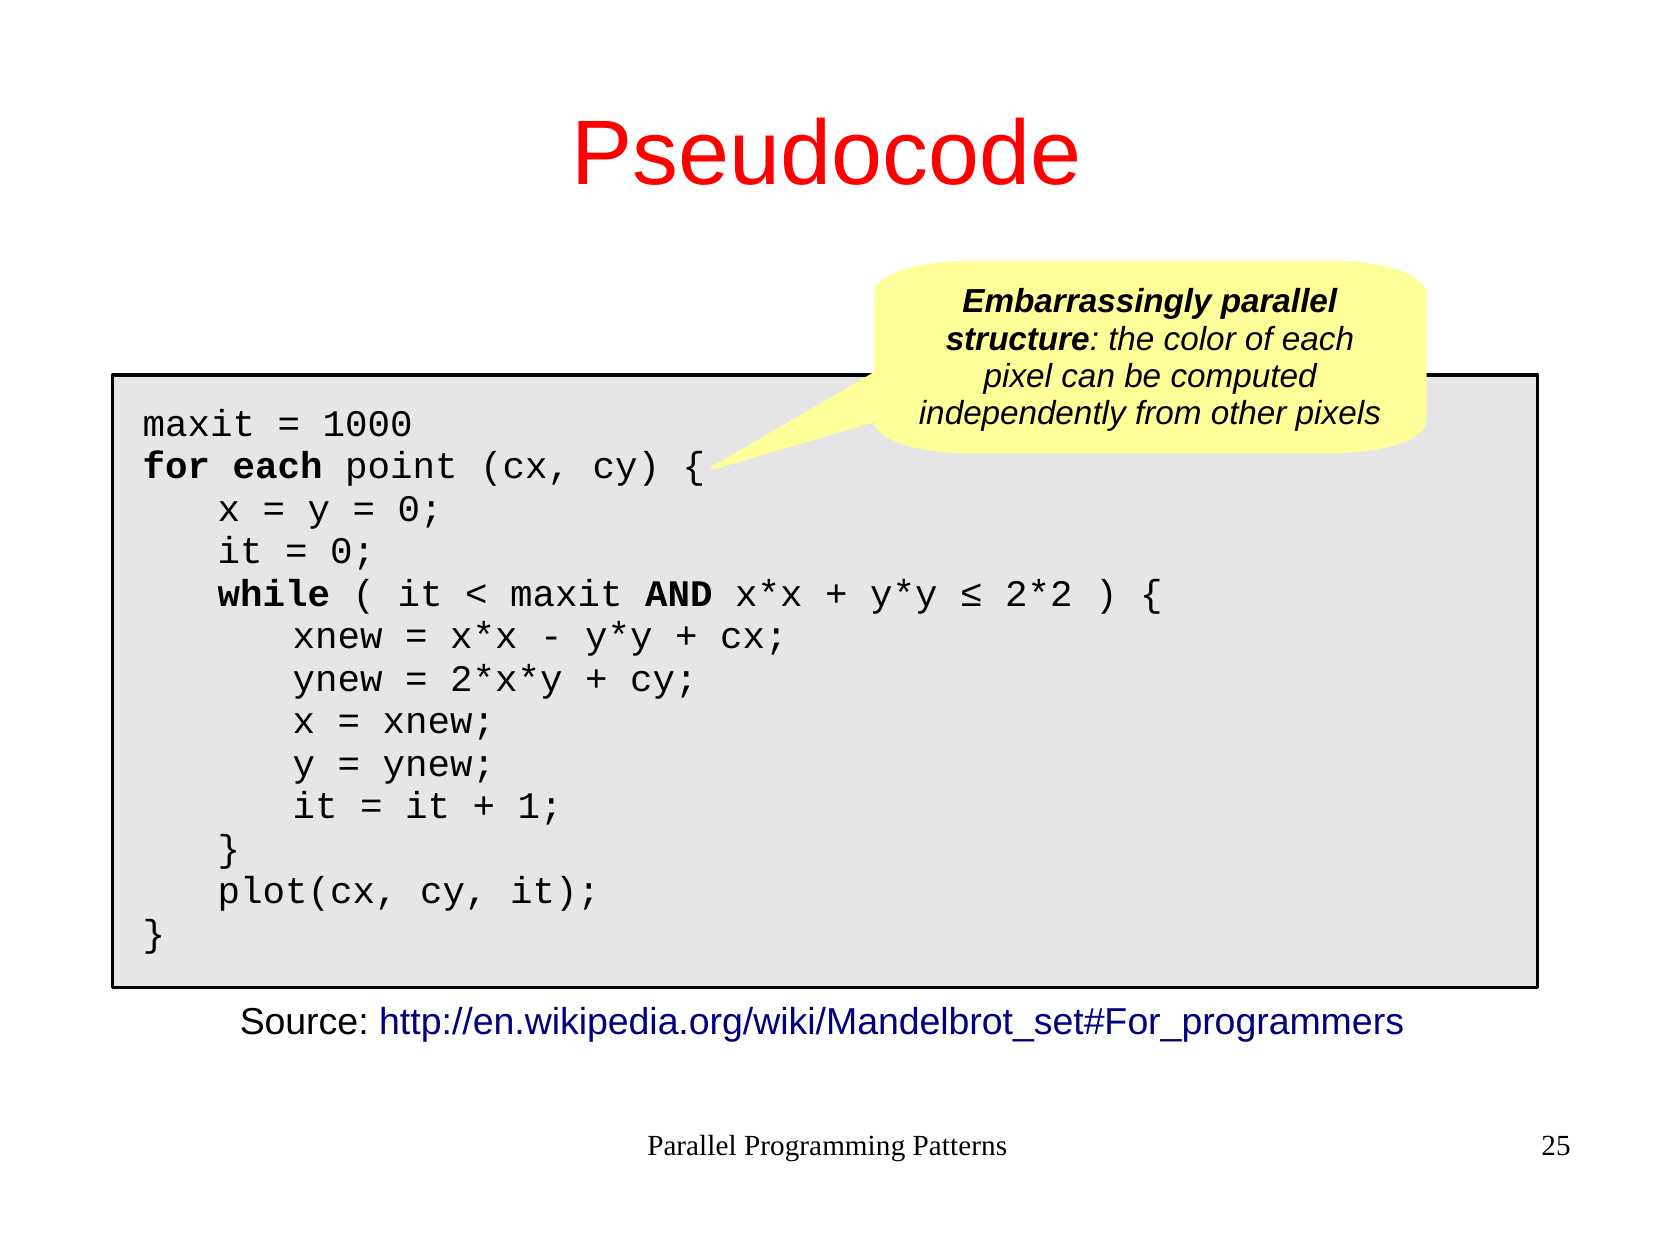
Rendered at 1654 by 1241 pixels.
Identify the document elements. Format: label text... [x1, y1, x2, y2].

text_box Embarrassingly parallel structure: the color of each pixel can be computed independently from other pixels [711, 262, 1426, 469]
title Pseudocode [82, 49, 1571, 257]
text_box maxit = 1000 for each point (cx, cy) { x = y = 0; it = 0; while ( it < maxit AND x*x + y*y ≤ 2*2 ) { xnew = x*x - y*y + cx; ynew = 2*x*y + cy; x = xnew; y = ynew; it = it + 1; } plot(cx, cy, it); } [112, 375, 1538, 988]
text_box Source: http://en.wikipedia.org/wiki/Mandelbrot_set#For_programmers [225, 993, 1501, 1051]
